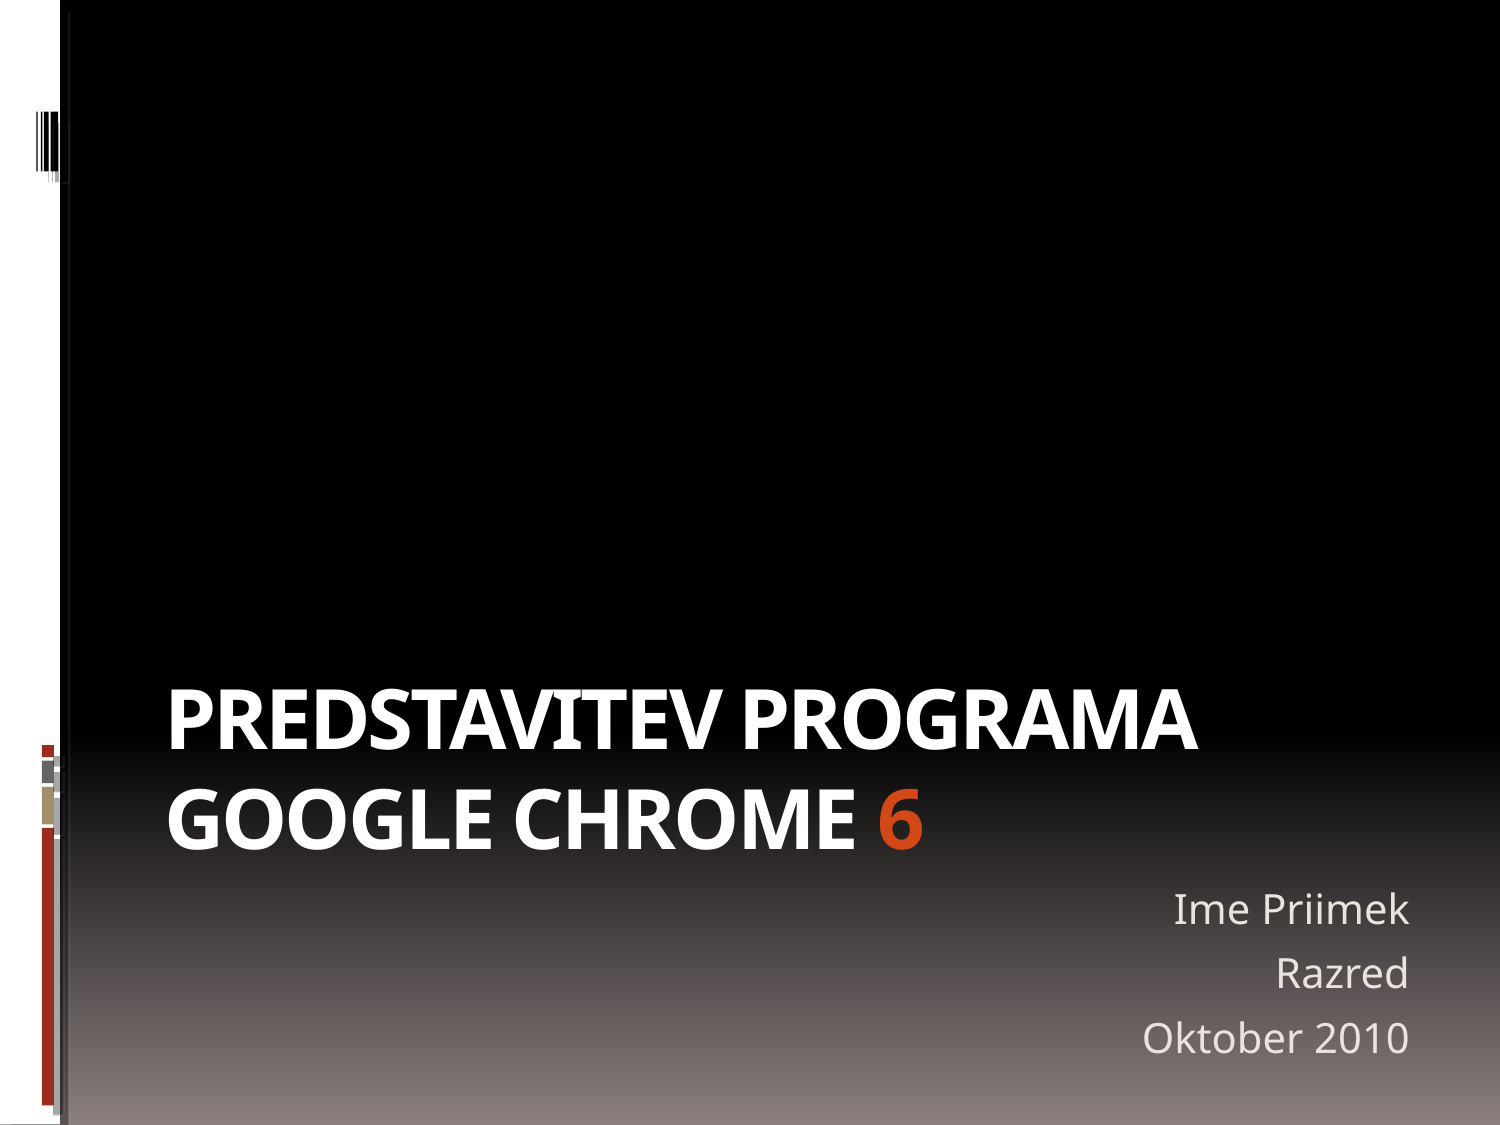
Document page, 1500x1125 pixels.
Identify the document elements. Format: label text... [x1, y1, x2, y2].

title Predstavitev programa google chrome 6 [150, 549, 1425, 874]
list Ime Priimek Razred Oktober 2010 [150, 875, 1425, 1048]
